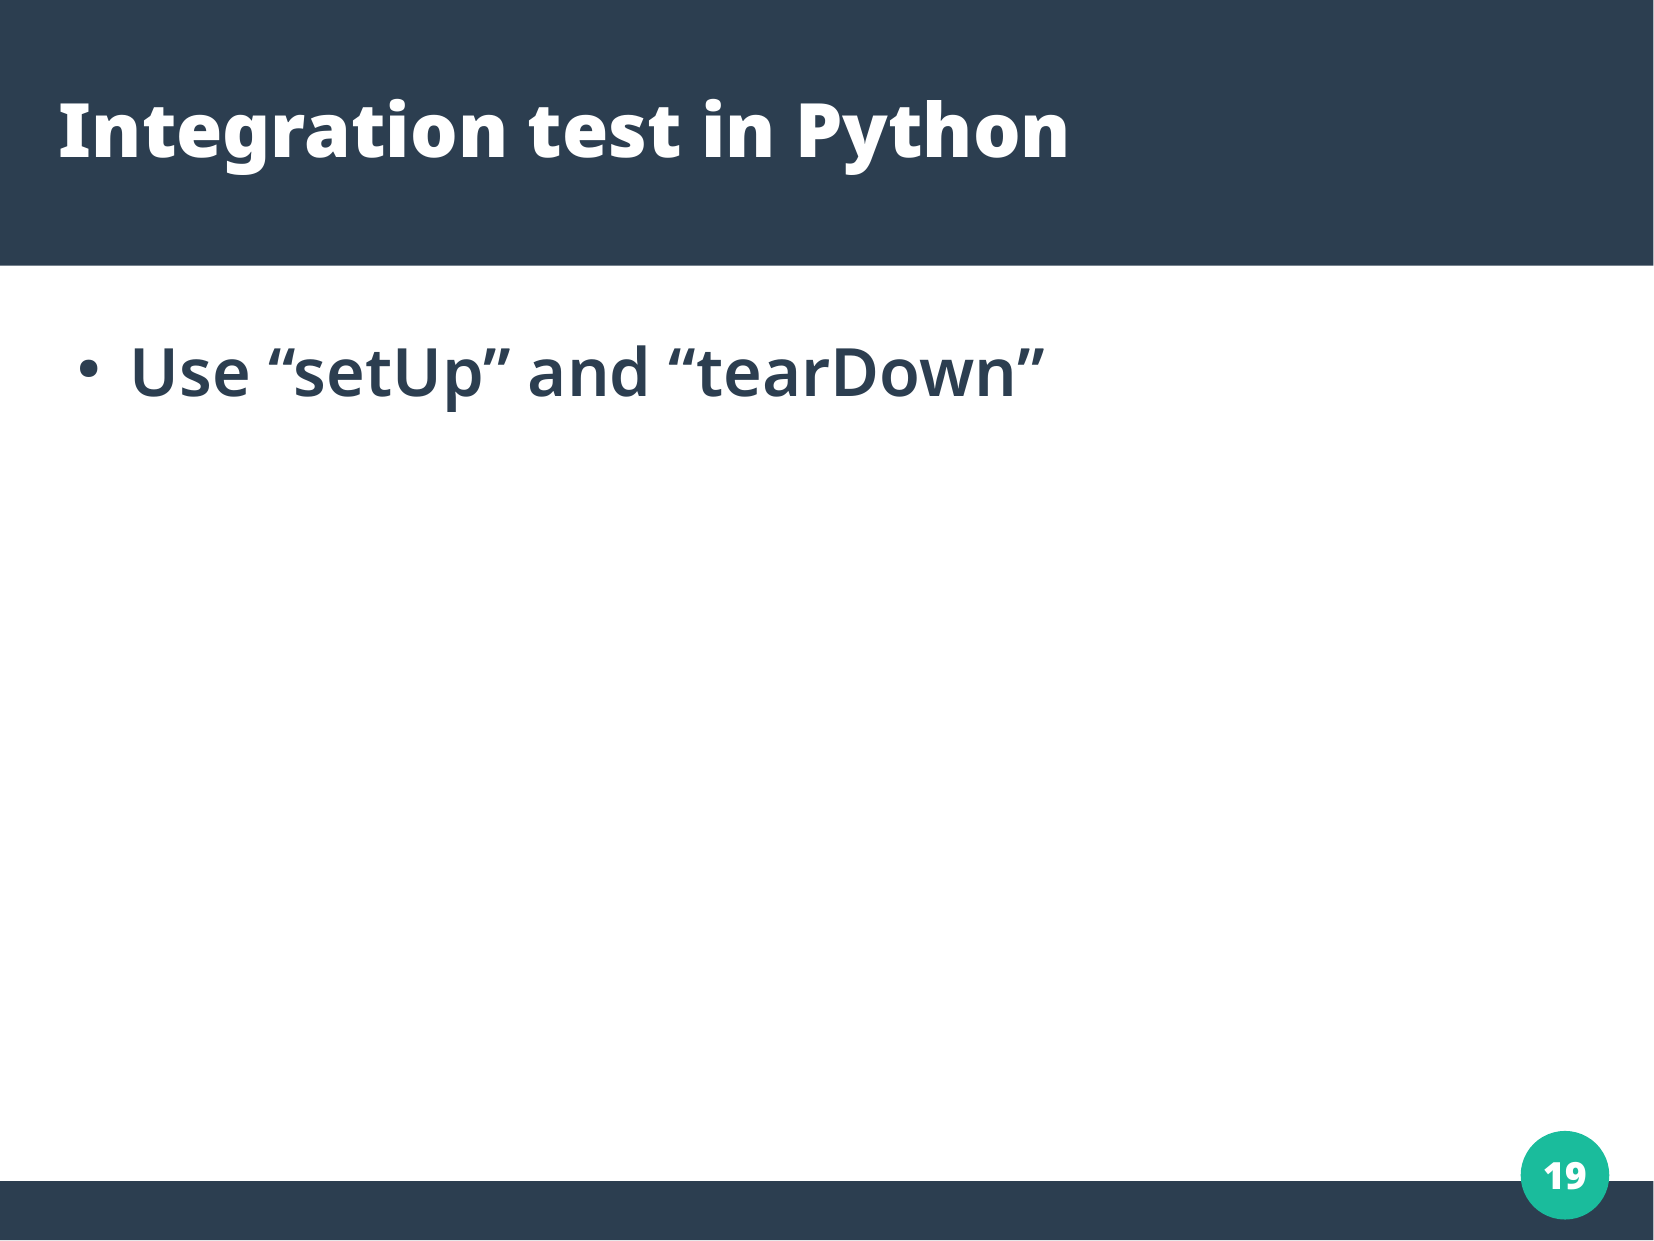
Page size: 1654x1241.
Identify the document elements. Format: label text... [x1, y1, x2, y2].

title Integration test in Python [59, 49, 1595, 207]
list Use “setUp” and “tearDown” [59, 324, 1595, 1152]
